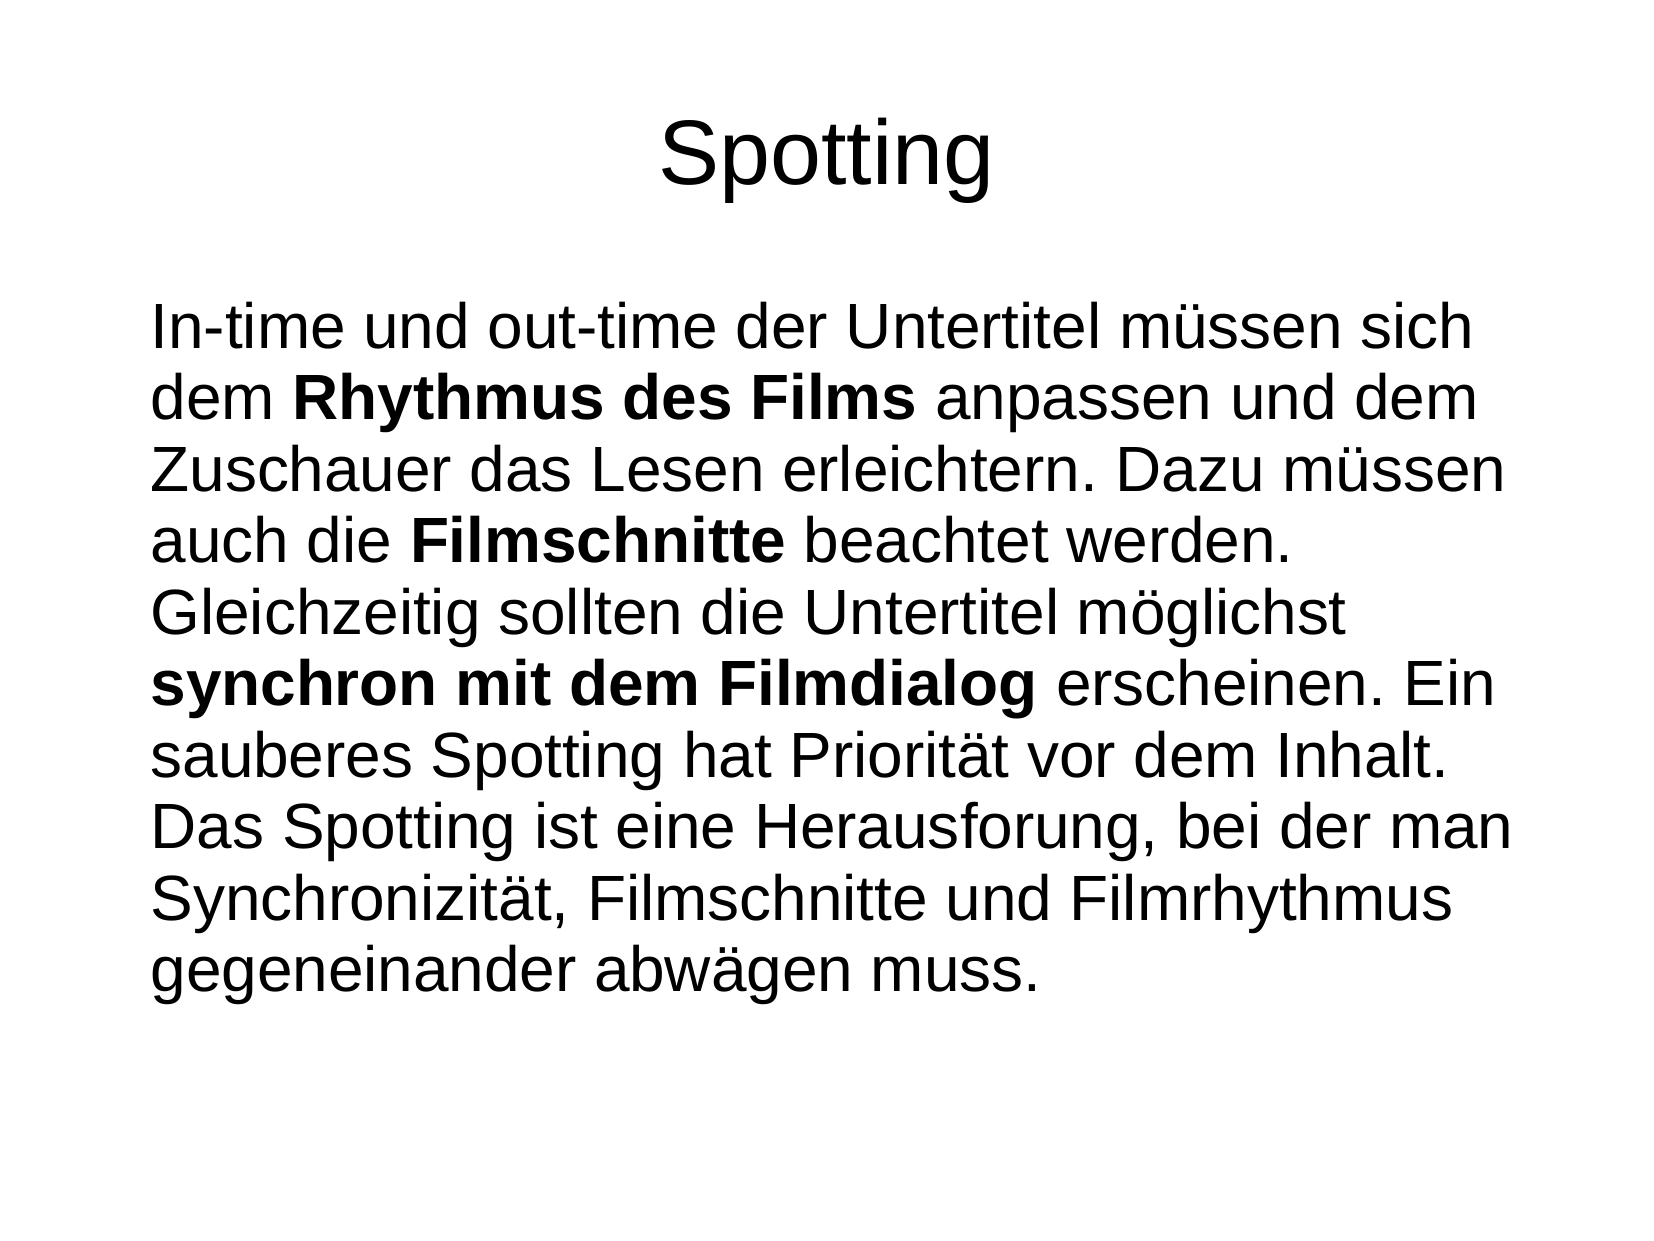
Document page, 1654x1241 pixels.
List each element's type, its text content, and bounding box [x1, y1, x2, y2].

list In-time und out-time der Untertitel müssen sich dem Rhythmus des Films anpassen und dem Zuschauer das Lesen erleichtern. Dazu müssen auch die Filmschnitte beachtet werden. Gleichzeitig sollten die Untertitel möglichst synchron mit dem Filmdialog erscheinen. Ein sauberes Spotting hat Priorität vor dem Inhalt. Das Spotting ist eine Herausforung, bei der man Synchronizität, Filmschnitte und Filmrhythmus gegeneinander abwägen muss. [82, 290, 1571, 1010]
title Spotting [82, 49, 1571, 257]
